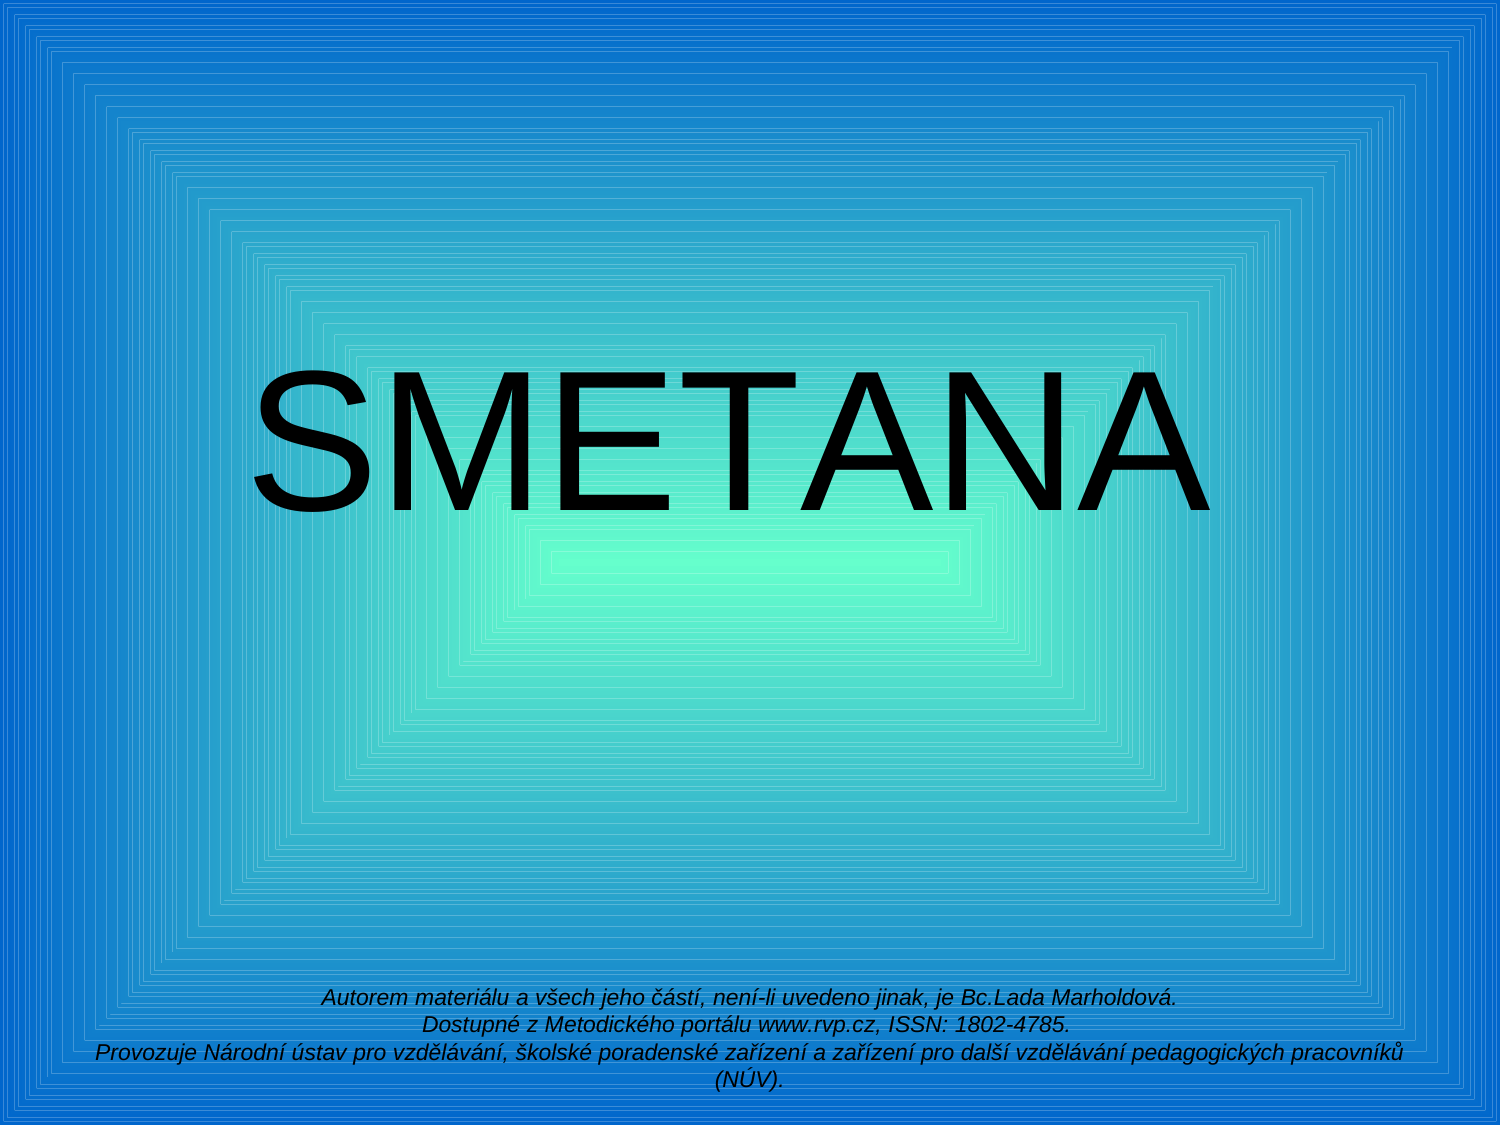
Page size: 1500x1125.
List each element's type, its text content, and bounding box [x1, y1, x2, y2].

text_box SMETANA [230, 302, 1235, 559]
text_box Autorem materiálu a všech jeho částí, není-li uvedeno jinak, je Bc.Lada Marholdová. Dostupné z Metodického portálu www.rvp.cz, ISSN: 1802-4785. Provozuje Národní ústav pro vzdělávání, školské poradenské zařízení a zařízení pro další vzdělávání pedagogických pracovníků (NÚV). [76, 974, 1424, 1101]
